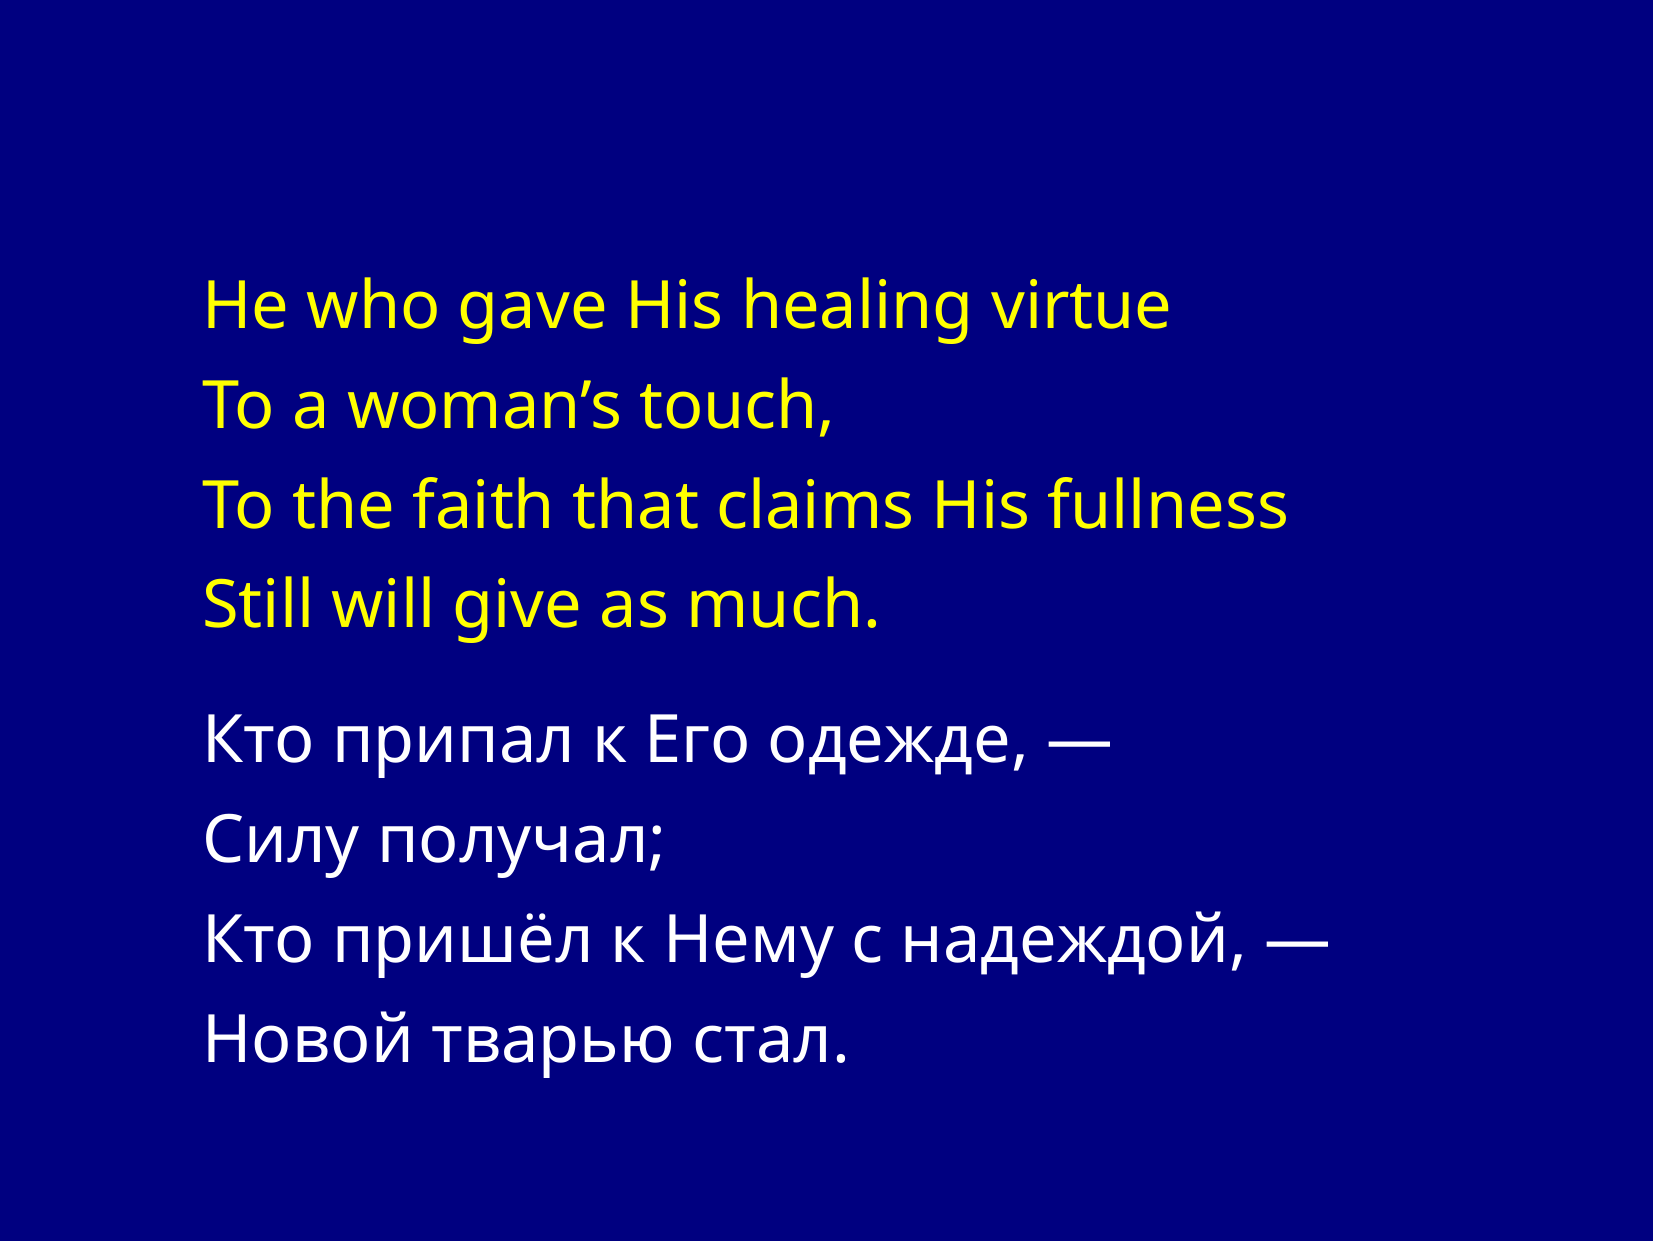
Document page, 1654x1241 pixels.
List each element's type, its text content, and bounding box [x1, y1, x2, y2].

text_box Кто припал к Его одежде, — Силу получал; Кто пришёл к Нему с надеждой, — Новой тварью стал. [75, 675, 1576, 1163]
text_box He who gave His healing virtue To a woman’s touch, To the faith that claims His fullness Still will give as much. [75, 150, 1576, 638]
